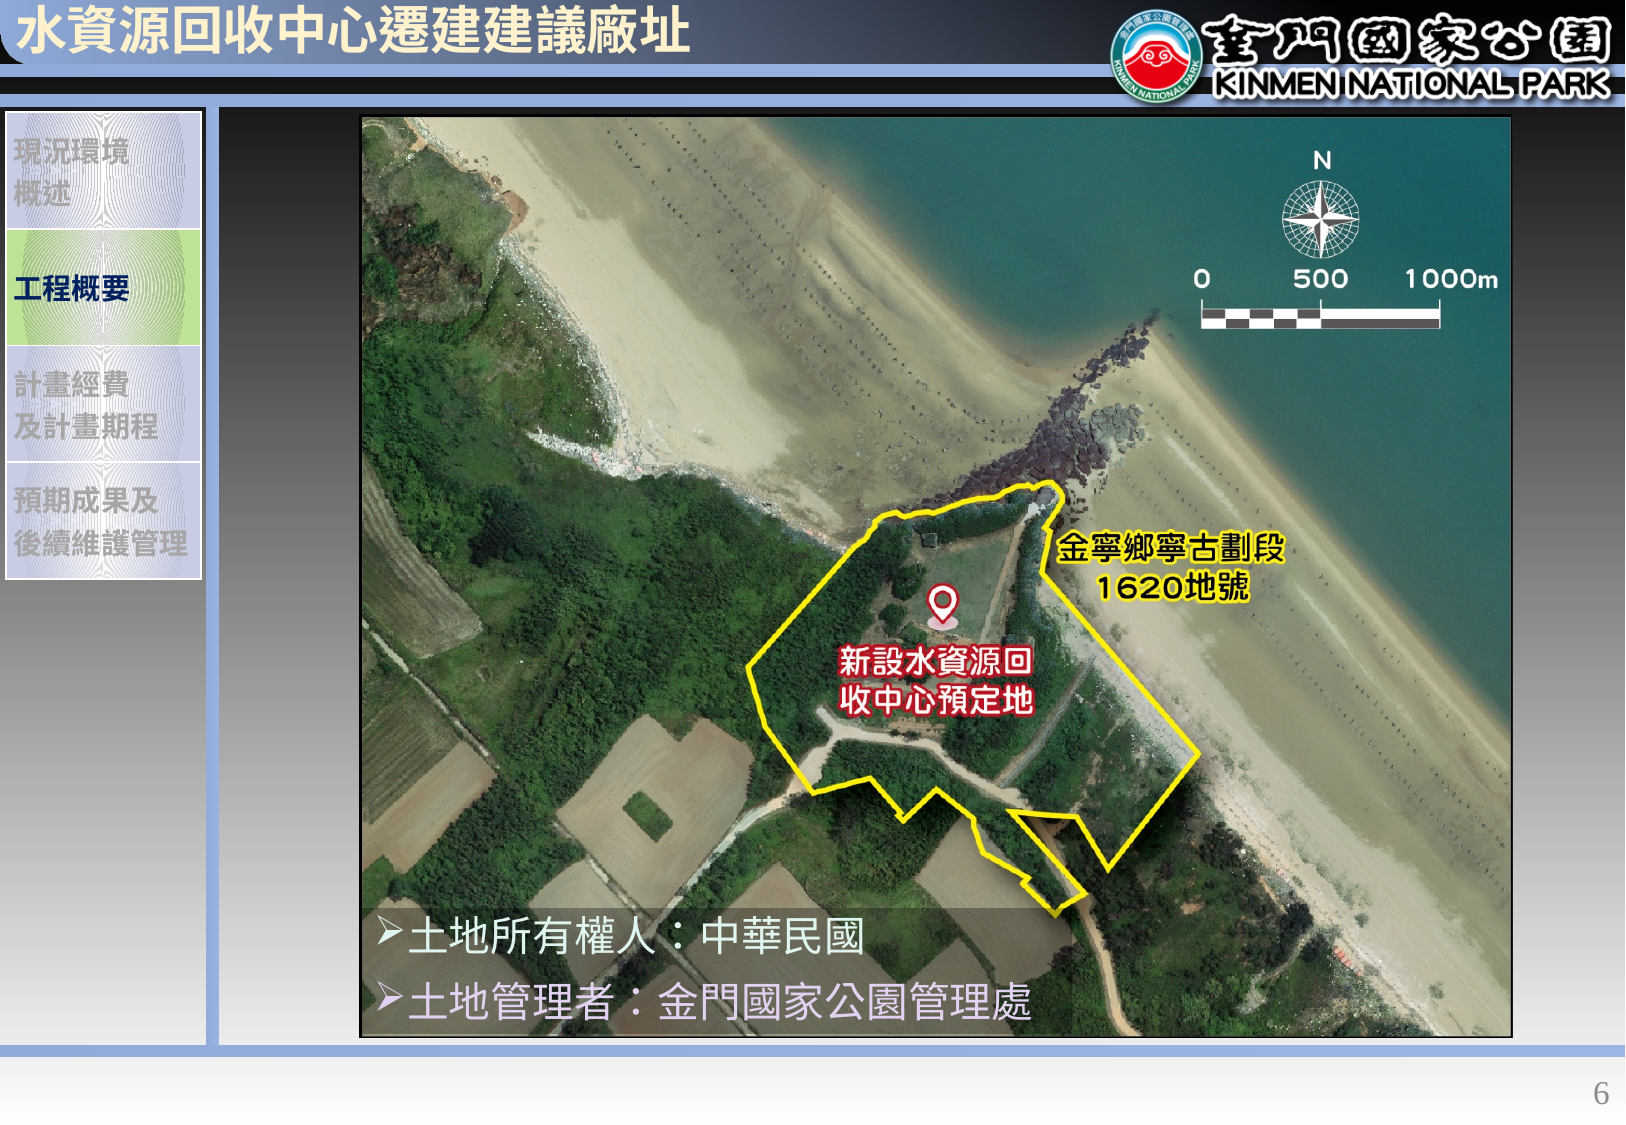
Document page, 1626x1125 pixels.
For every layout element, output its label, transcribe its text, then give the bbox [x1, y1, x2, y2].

slide_number <編號> [1259, 1061, 1625, 1122]
table_cell 預期成果及 後續維護管理 [7, 463, 200, 578]
title 水資源回收中心遷建建議廠址 [0, 0, 1402, 65]
table_cell 工程概要 [7, 230, 200, 345]
table_header 現況環境 概述 [7, 113, 200, 228]
text_box 土地所有權人：中華民國 土地管理者：金門國家公園管理處 [359, 908, 1073, 1034]
picture [359, 4, 1625, 1038]
table_cell 計畫經費 及計畫期程 [7, 346, 200, 461]
